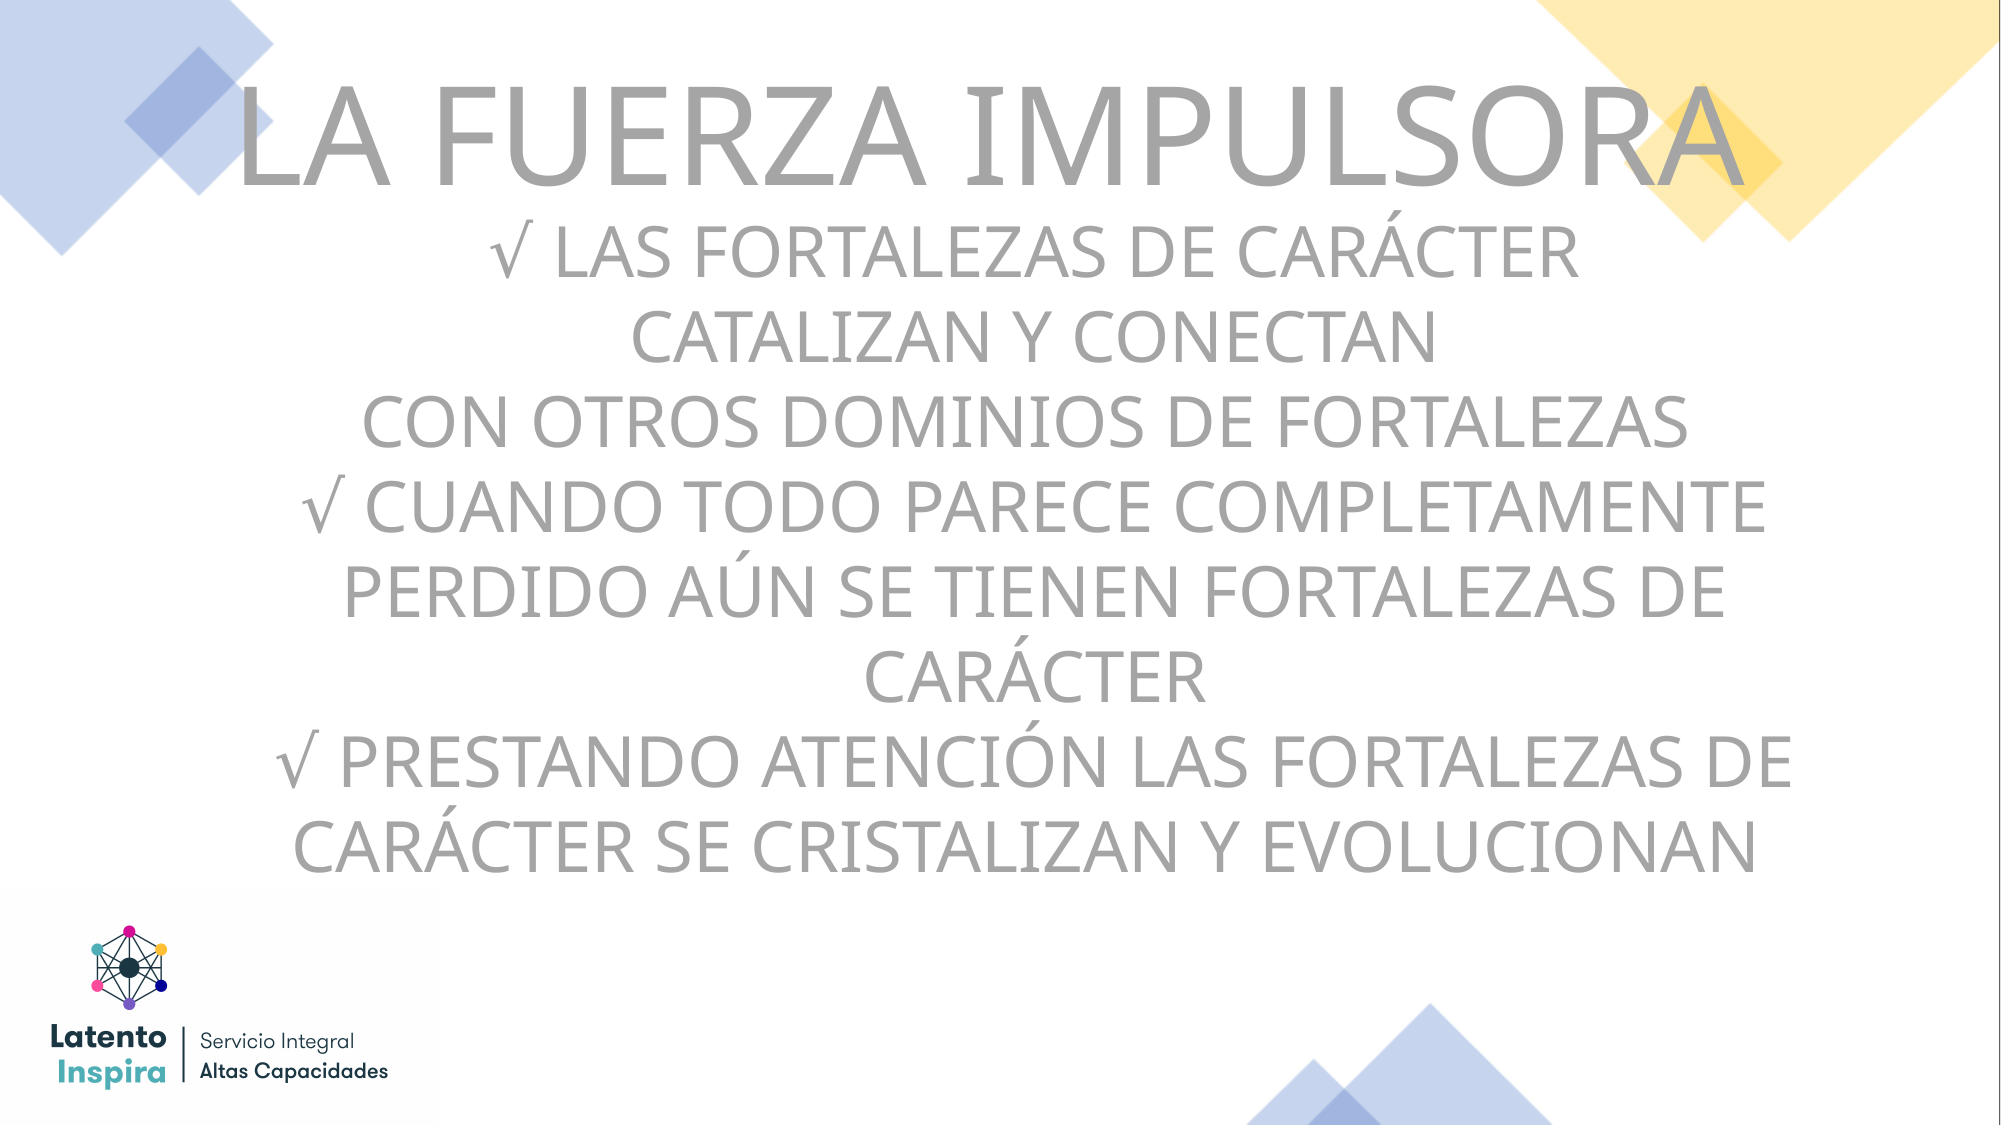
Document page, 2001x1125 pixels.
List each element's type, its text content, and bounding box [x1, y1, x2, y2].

text_box LA FUERZA IMPULSORA [160, 40, 1818, 221]
picture [0, 0, 2001, 1125]
text_box √ LAS FORTALEZAS DE CARÁCTER CATALIZAN Y CONECTAN CON OTROS DOMINIOS DE FORTALEZAS √ CUANDO TODO PARECE COMPLETAMENTE PERDIDO AÚN SE TIENEN FORTALEZAS DE CARÁCTER √ PRESTANDO ATENCIÓN LAS FORTALEZAS DE CARÁCTER SE CRISTALIZAN Y EVOLUCIONAN [195, 199, 1875, 894]
